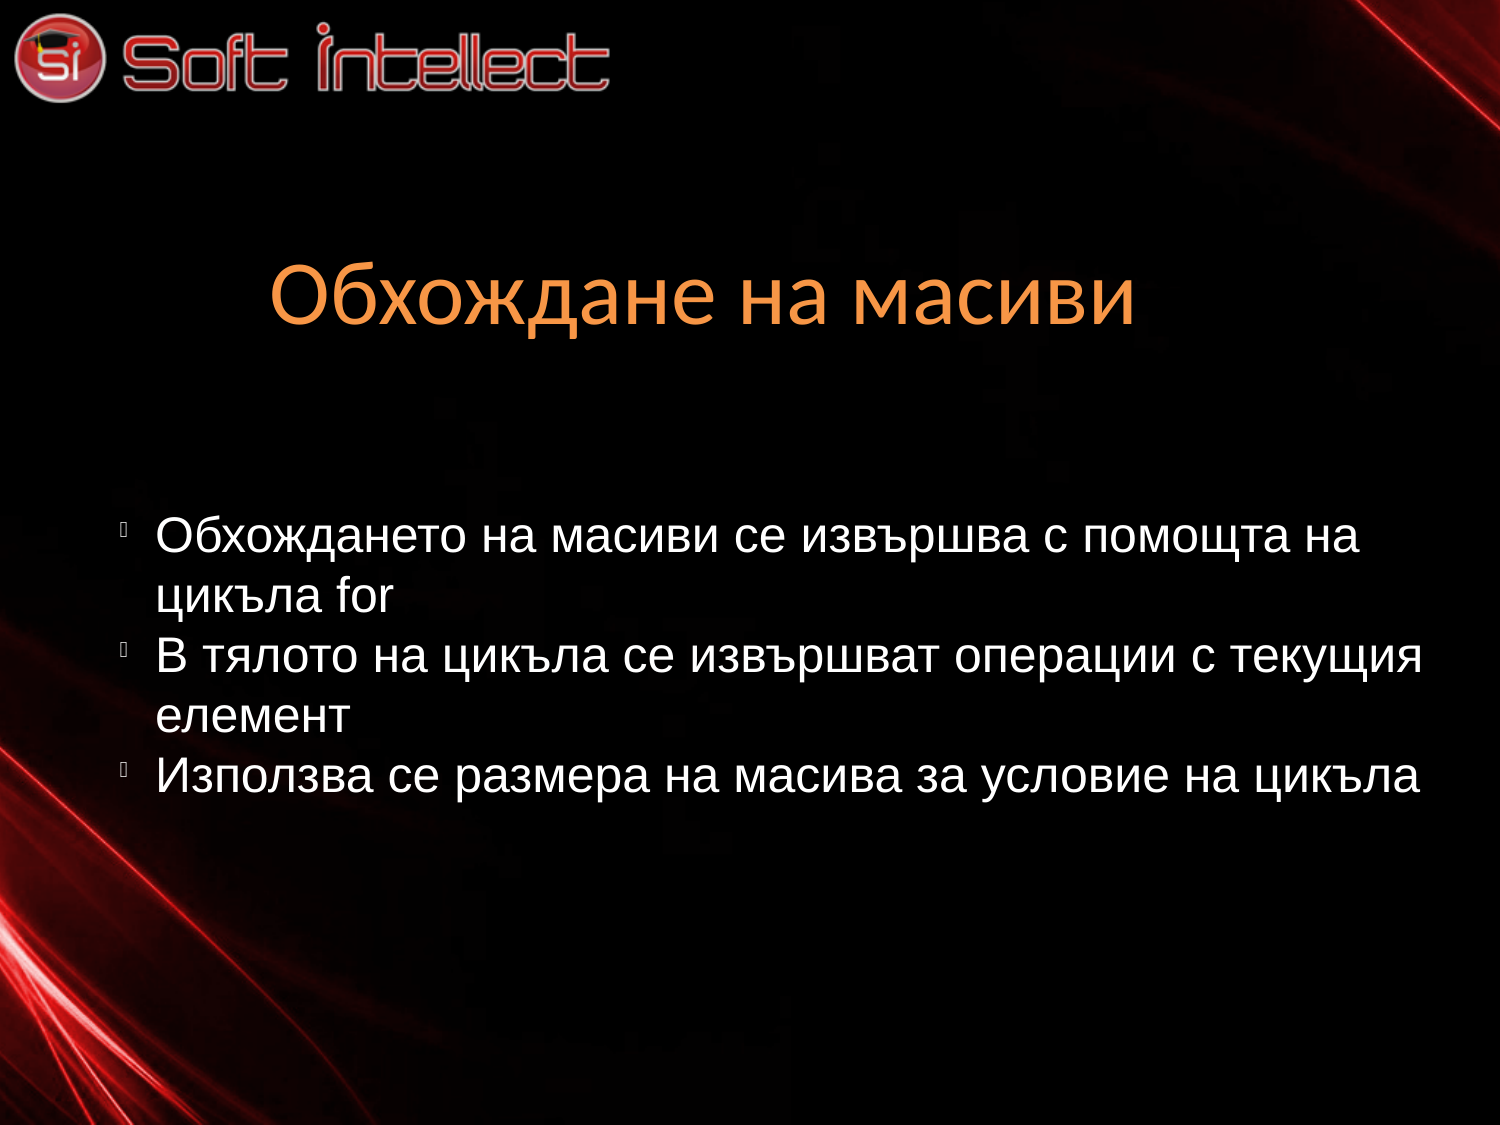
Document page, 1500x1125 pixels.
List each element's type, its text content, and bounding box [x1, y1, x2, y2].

picture [0, 0, 1500, 1125]
text_box Обхождането на масиви се извършва с помощта на цикъла for В тялото на цикъла се извършват операции с текущия елемент Използва се размера на масива за условие на цикъла [105, 494, 1470, 825]
text_box Обхождане на масиви [30, 194, 1380, 382]
